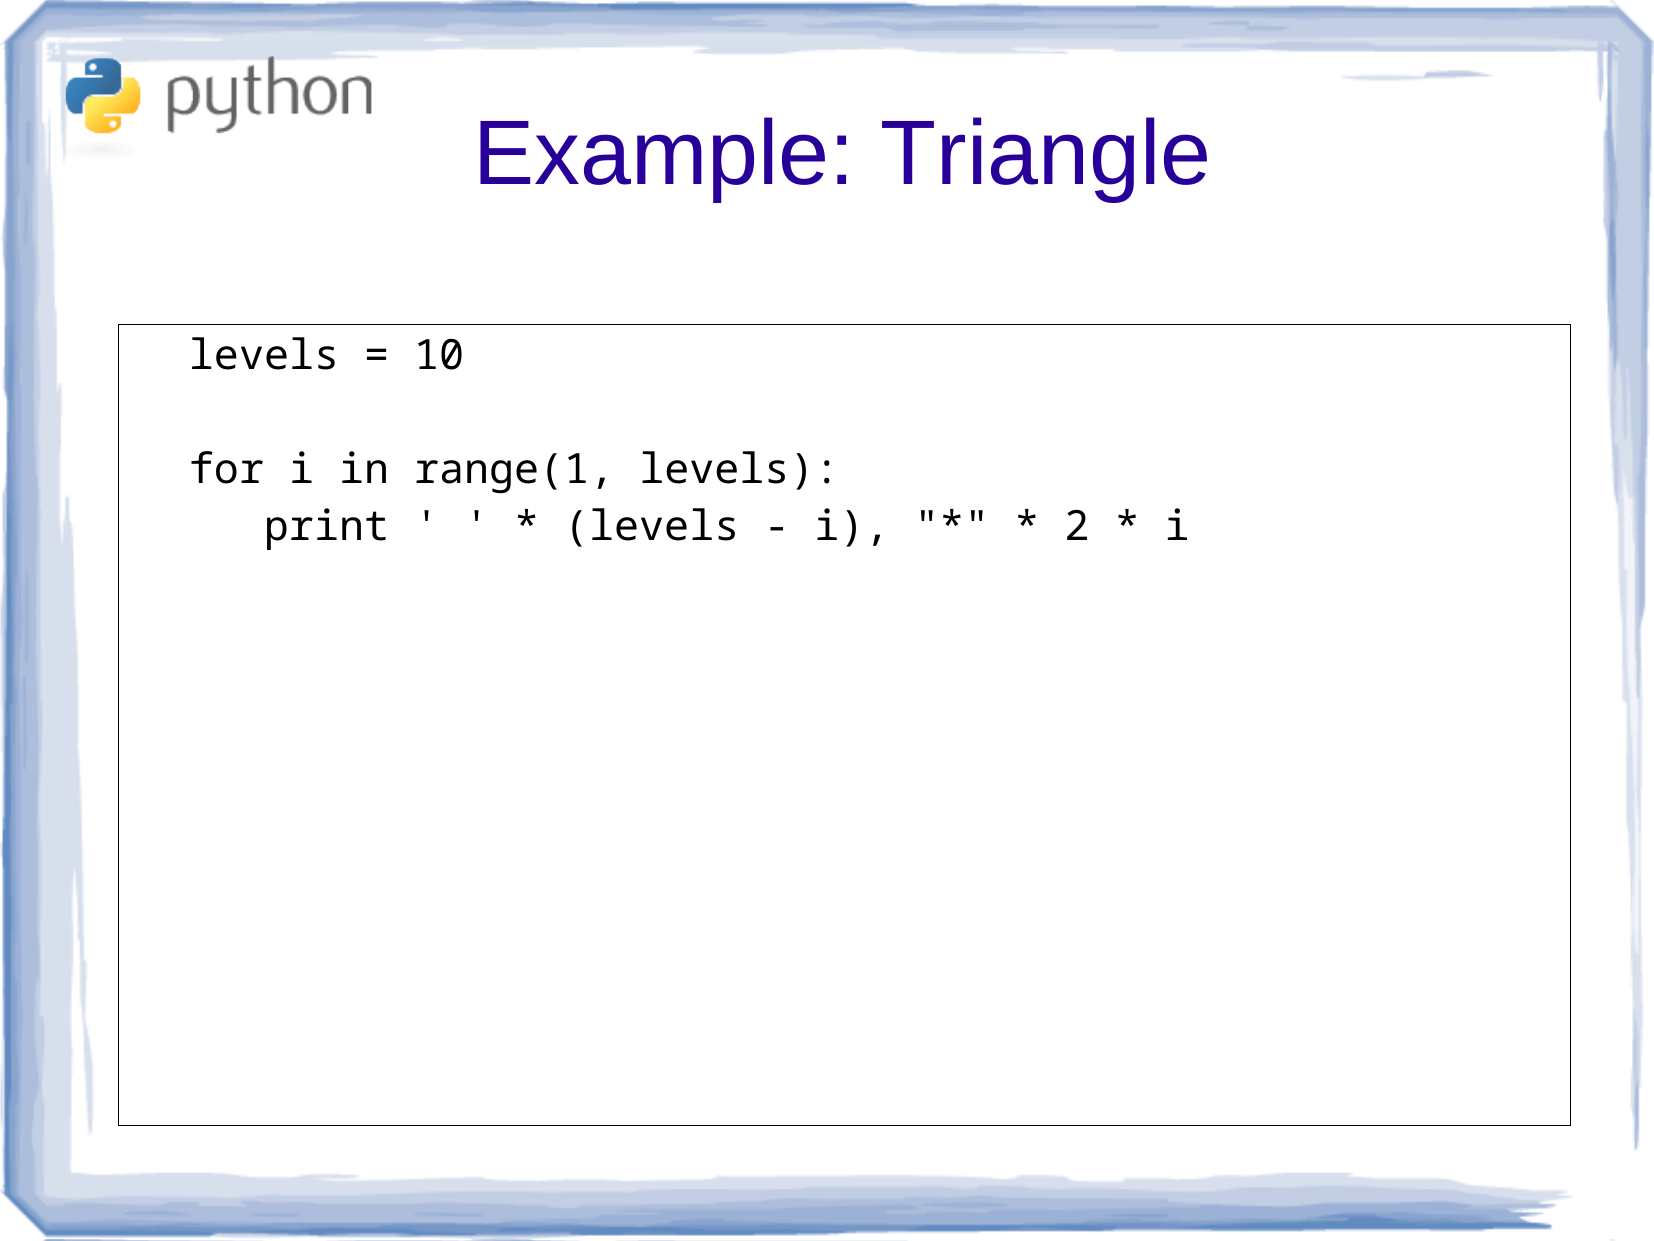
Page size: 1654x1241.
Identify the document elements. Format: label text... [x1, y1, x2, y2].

title Example: Triangle [82, 49, 1571, 257]
list levels = 10 for i in range(1, levels): print ' ' * (levels - i), "*" * 2 * i [118, 324, 1571, 1126]
picture [0, 0, 1654, 1241]
